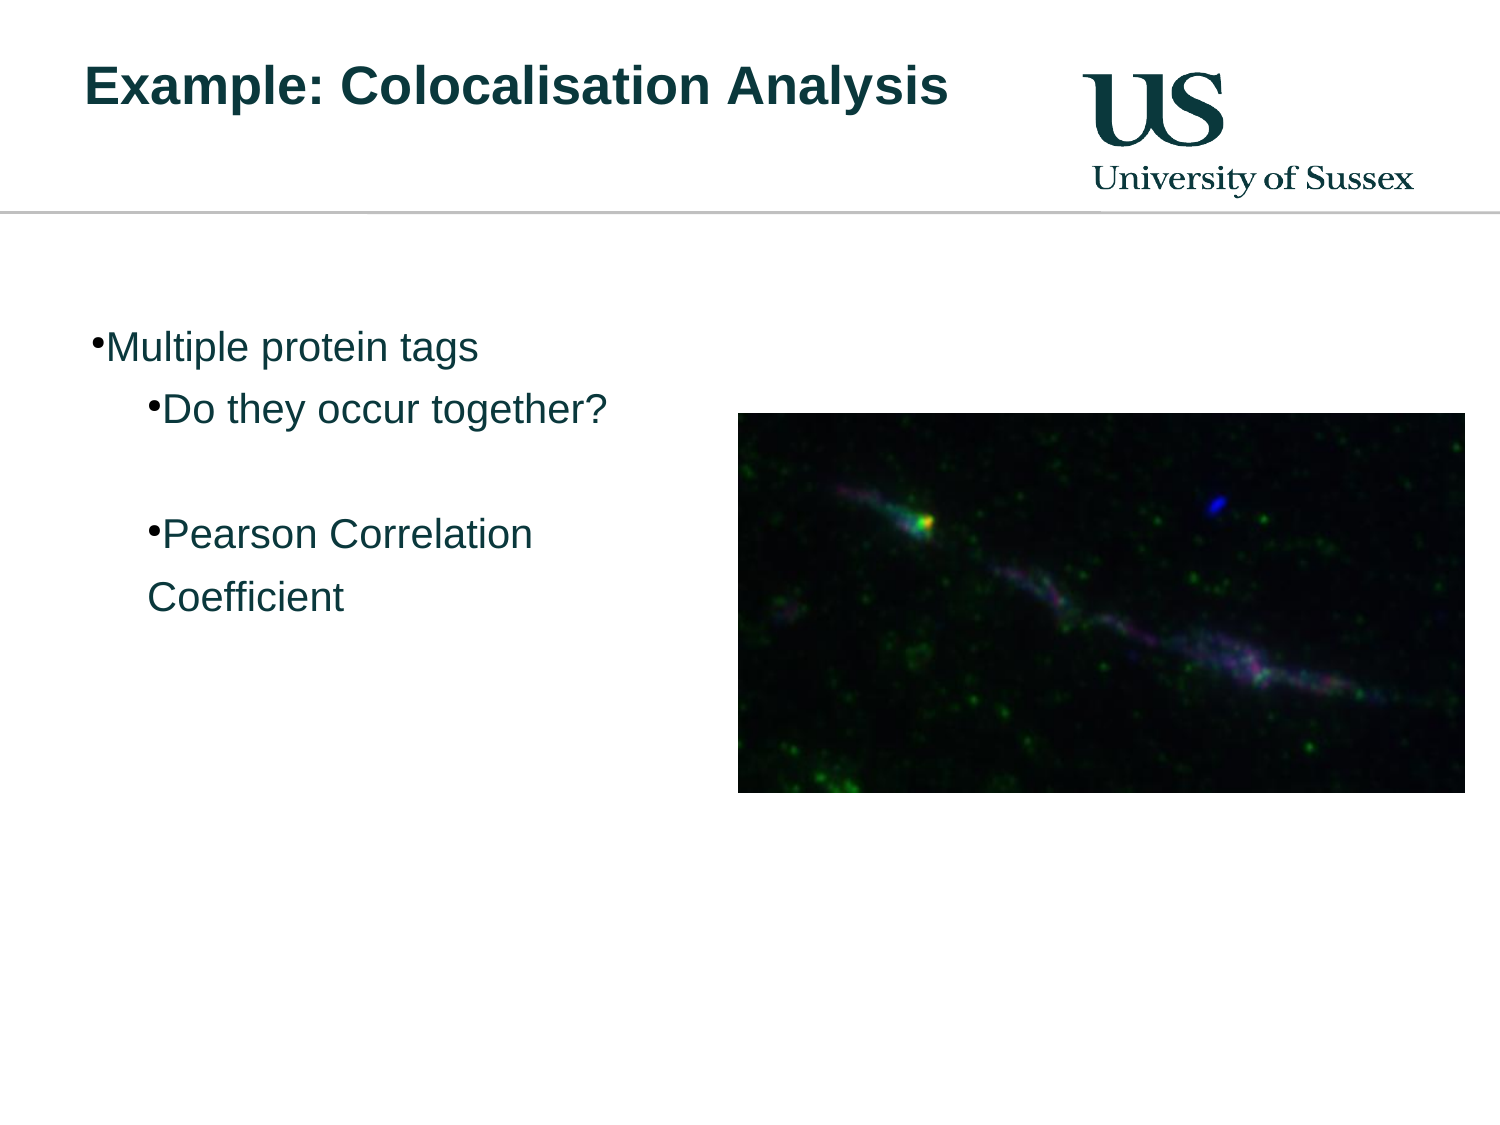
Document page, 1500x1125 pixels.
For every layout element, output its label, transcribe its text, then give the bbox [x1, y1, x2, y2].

picture [1025, 50, 1471, 218]
picture [738, 413, 1465, 794]
title Example: Colocalisation Analysis [84, 49, 1063, 213]
list Multiple protein tags Do they occur together? Pearson Correlation Coefficient [90, 306, 709, 913]
